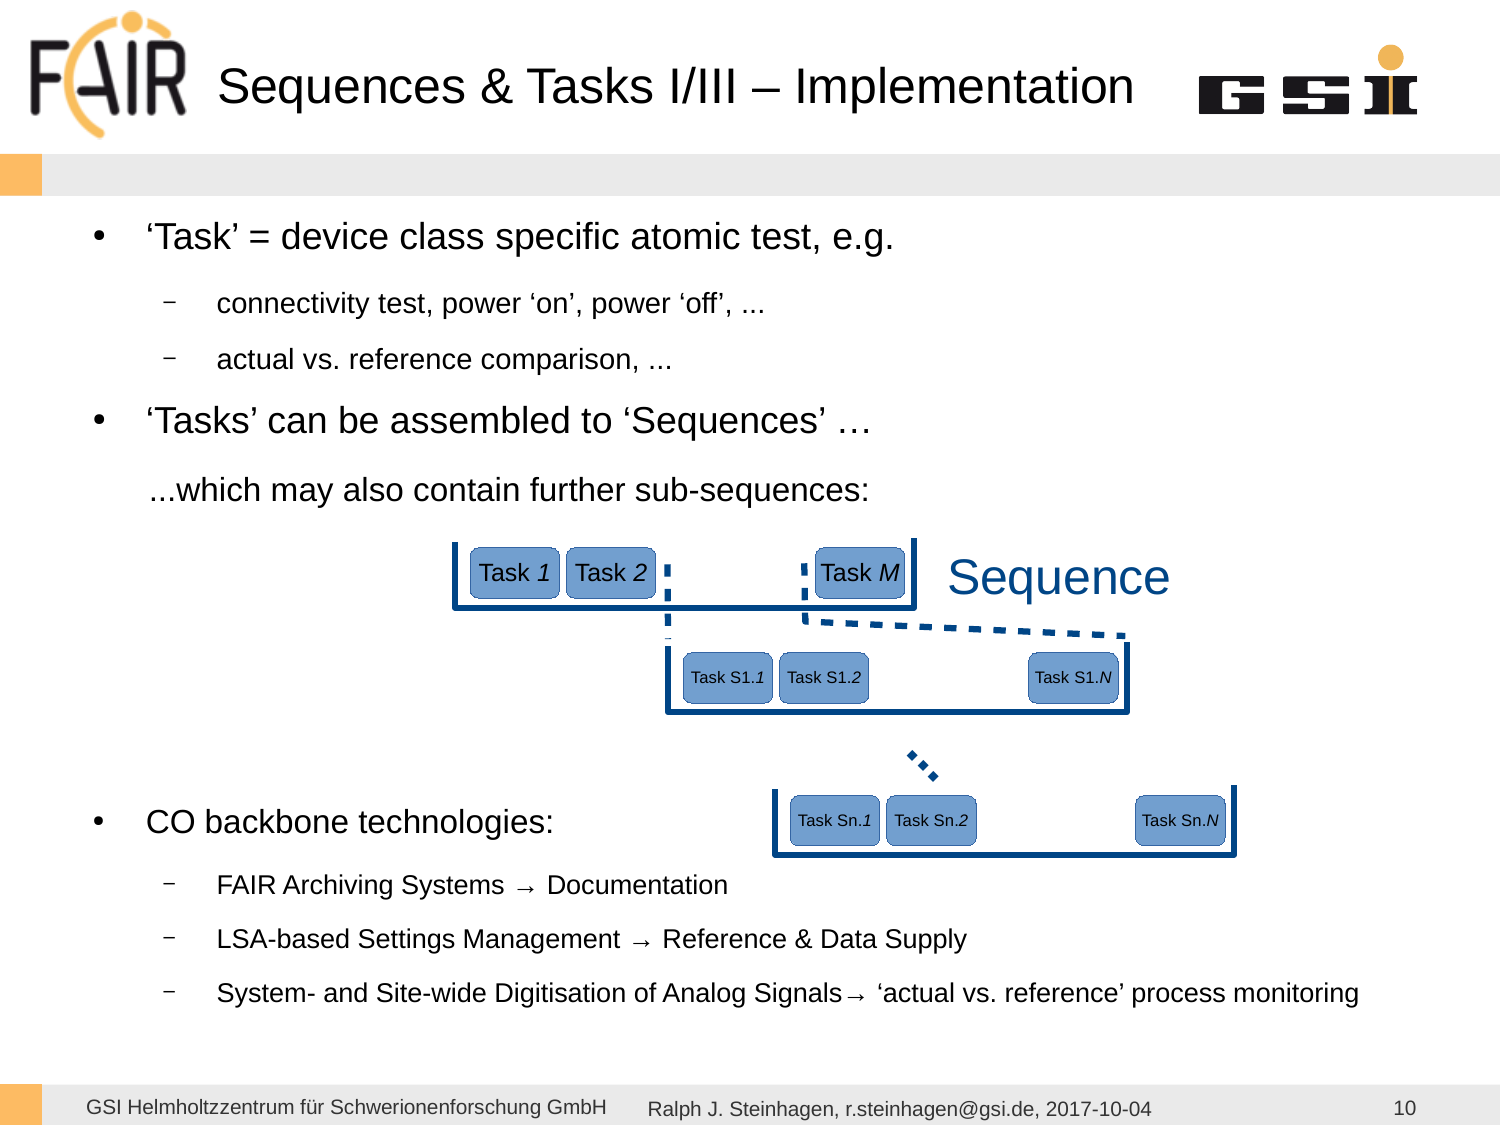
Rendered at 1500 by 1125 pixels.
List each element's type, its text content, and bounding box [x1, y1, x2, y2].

text_box Task 2 [566, 547, 656, 599]
text_box Task Sn.1 [790, 795, 880, 846]
text_box Task M [815, 547, 905, 599]
text_box Task 1 [470, 547, 560, 599]
text_box Task Sn.2 [886, 795, 977, 846]
text_box ... [873, 715, 998, 827]
picture [30, 9, 187, 141]
text_box Sequence [932, 542, 1219, 613]
picture [1197, 42, 1419, 117]
title Sequences & Tasks I/III – Implementation [217, 20, 1180, 147]
list ‘Task’ = device class specific atomic test, e.g. connectivity test, power ‘on’, power ‘off’, ... actual vs. reference comparison, ... ‘Tasks’ can be assembled to ‘Sequences’ … ...which may also contain further sub-sequences: CO backbone technologies: FAIR Archiving Systems → Documentation LSA-based Settings Management → Reference & Data Supply System- and Site-wide Digitisation of Analog Signals→ ‘actual vs. reference’ process monitoring [75, 215, 1425, 1055]
text_box Task S1.2 [779, 652, 869, 704]
text_box Task Sn.N [1135, 795, 1226, 846]
text_box ... [927, 702, 940, 709]
text_box Task S1.N [1028, 652, 1119, 704]
text_box Task S1.1 [683, 652, 773, 704]
